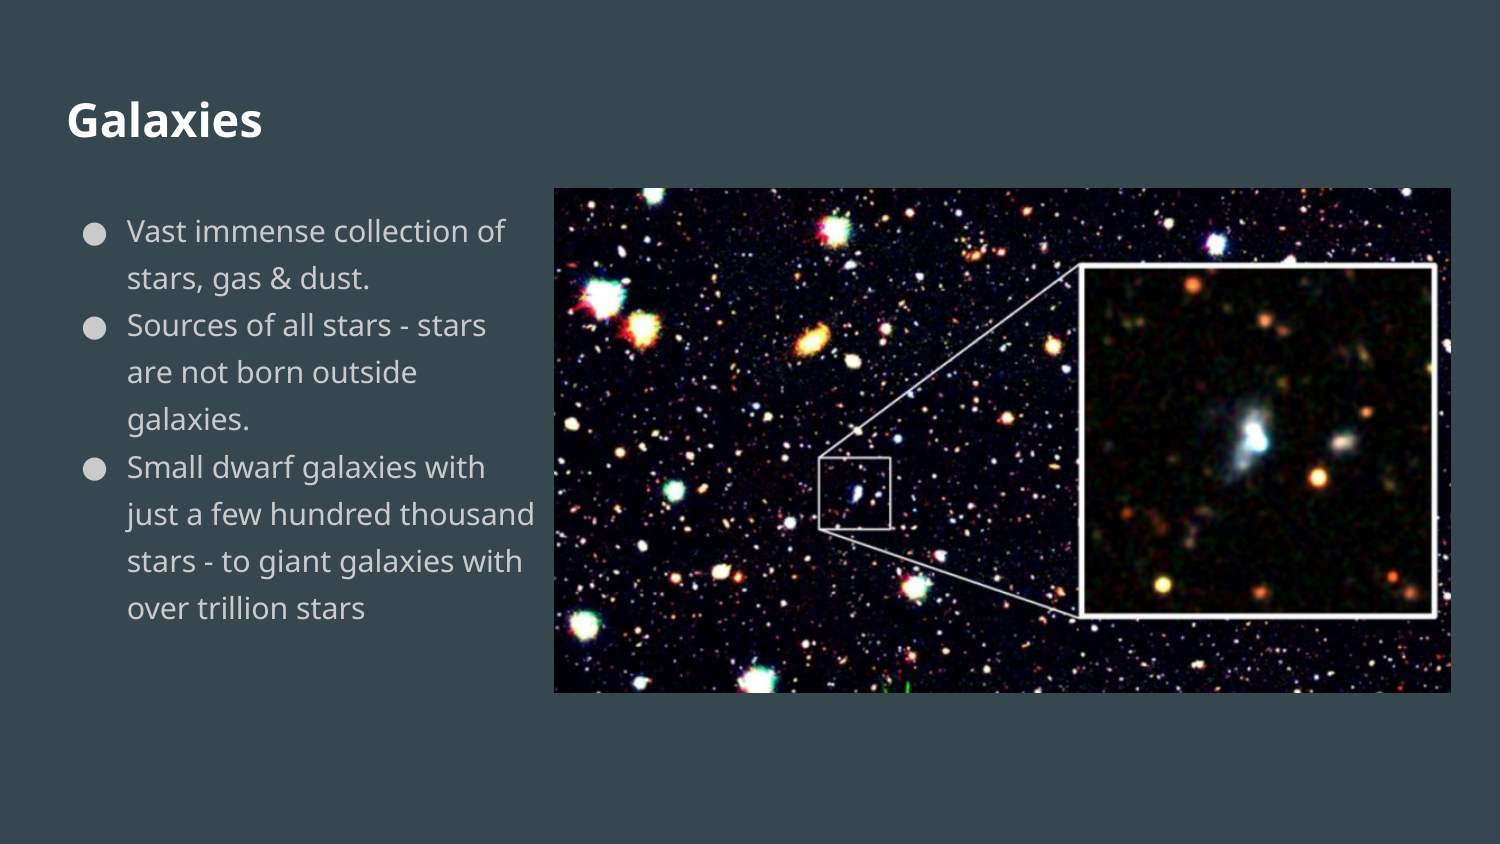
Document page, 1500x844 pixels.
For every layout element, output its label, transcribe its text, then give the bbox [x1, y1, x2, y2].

list Vast immense collection of stars, gas & dust. Sources of all stars - stars are not born outside galaxies. Small dwarf galaxies with just a few hundred thousand stars - to giant galaxies with over trillion stars [51, 189, 554, 693]
title Galaxies [51, 72, 1449, 167]
picture [554, 188, 1451, 693]
